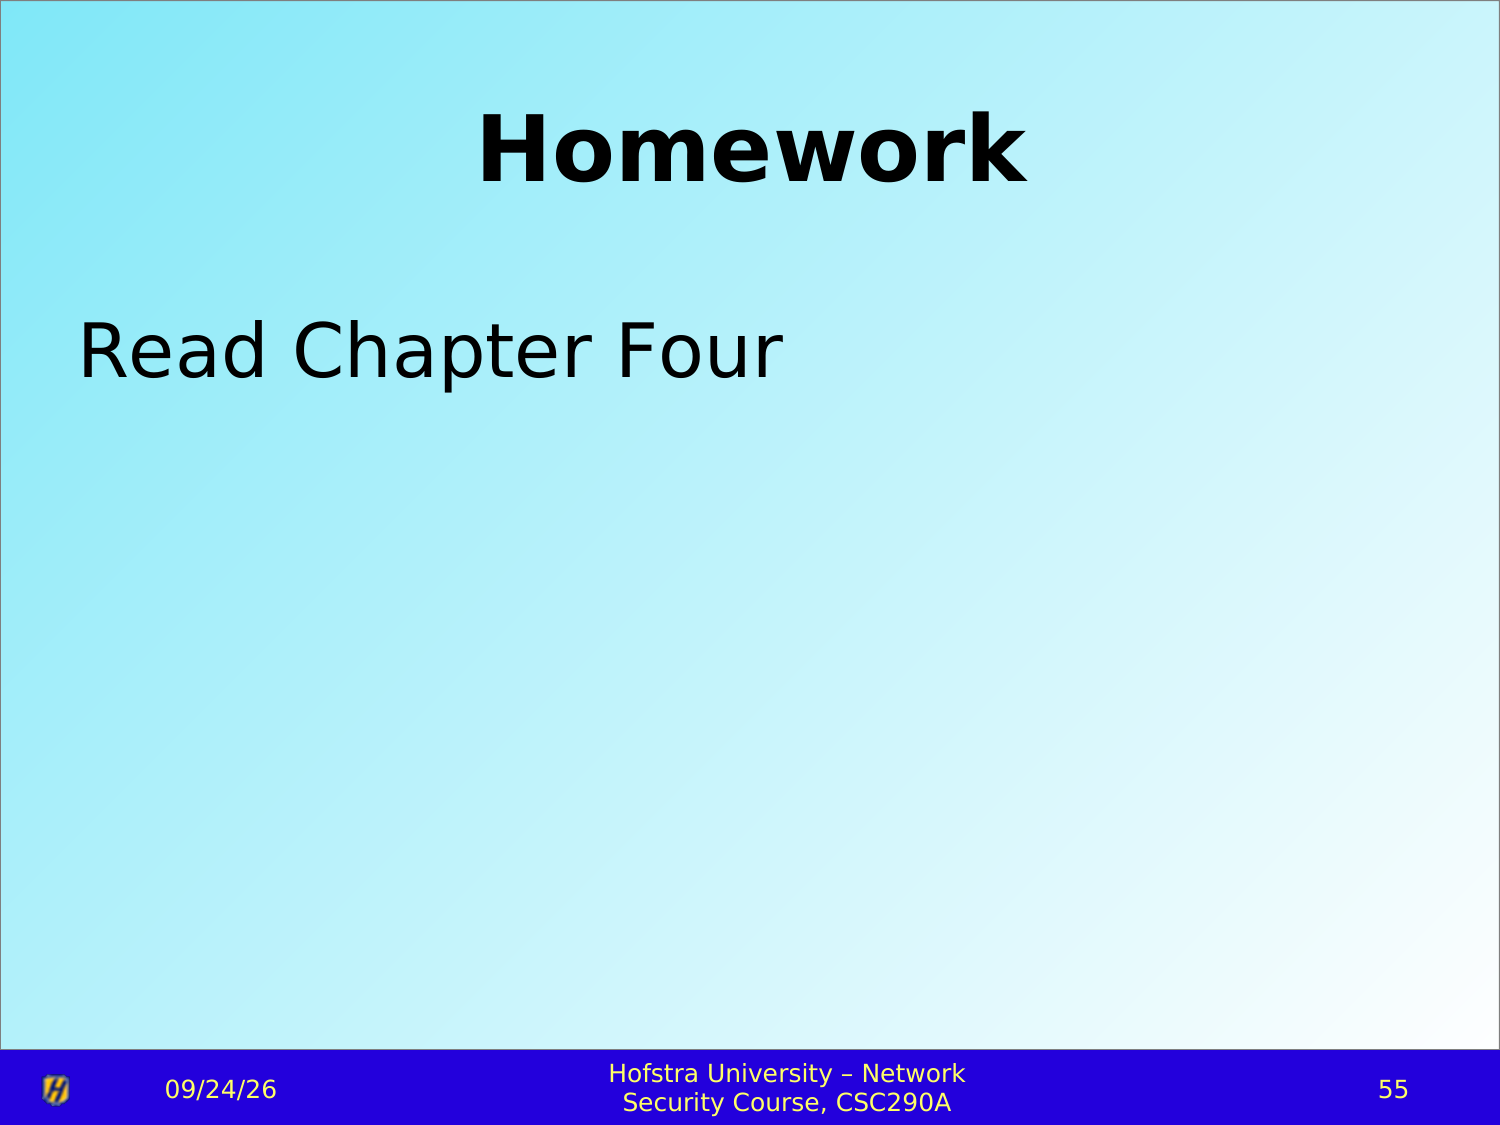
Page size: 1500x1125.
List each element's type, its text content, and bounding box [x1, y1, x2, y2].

picture [37, 1072, 76, 1110]
list Read Chapter Four [62, 299, 1413, 751]
title Homework [112, 84, 1391, 212]
